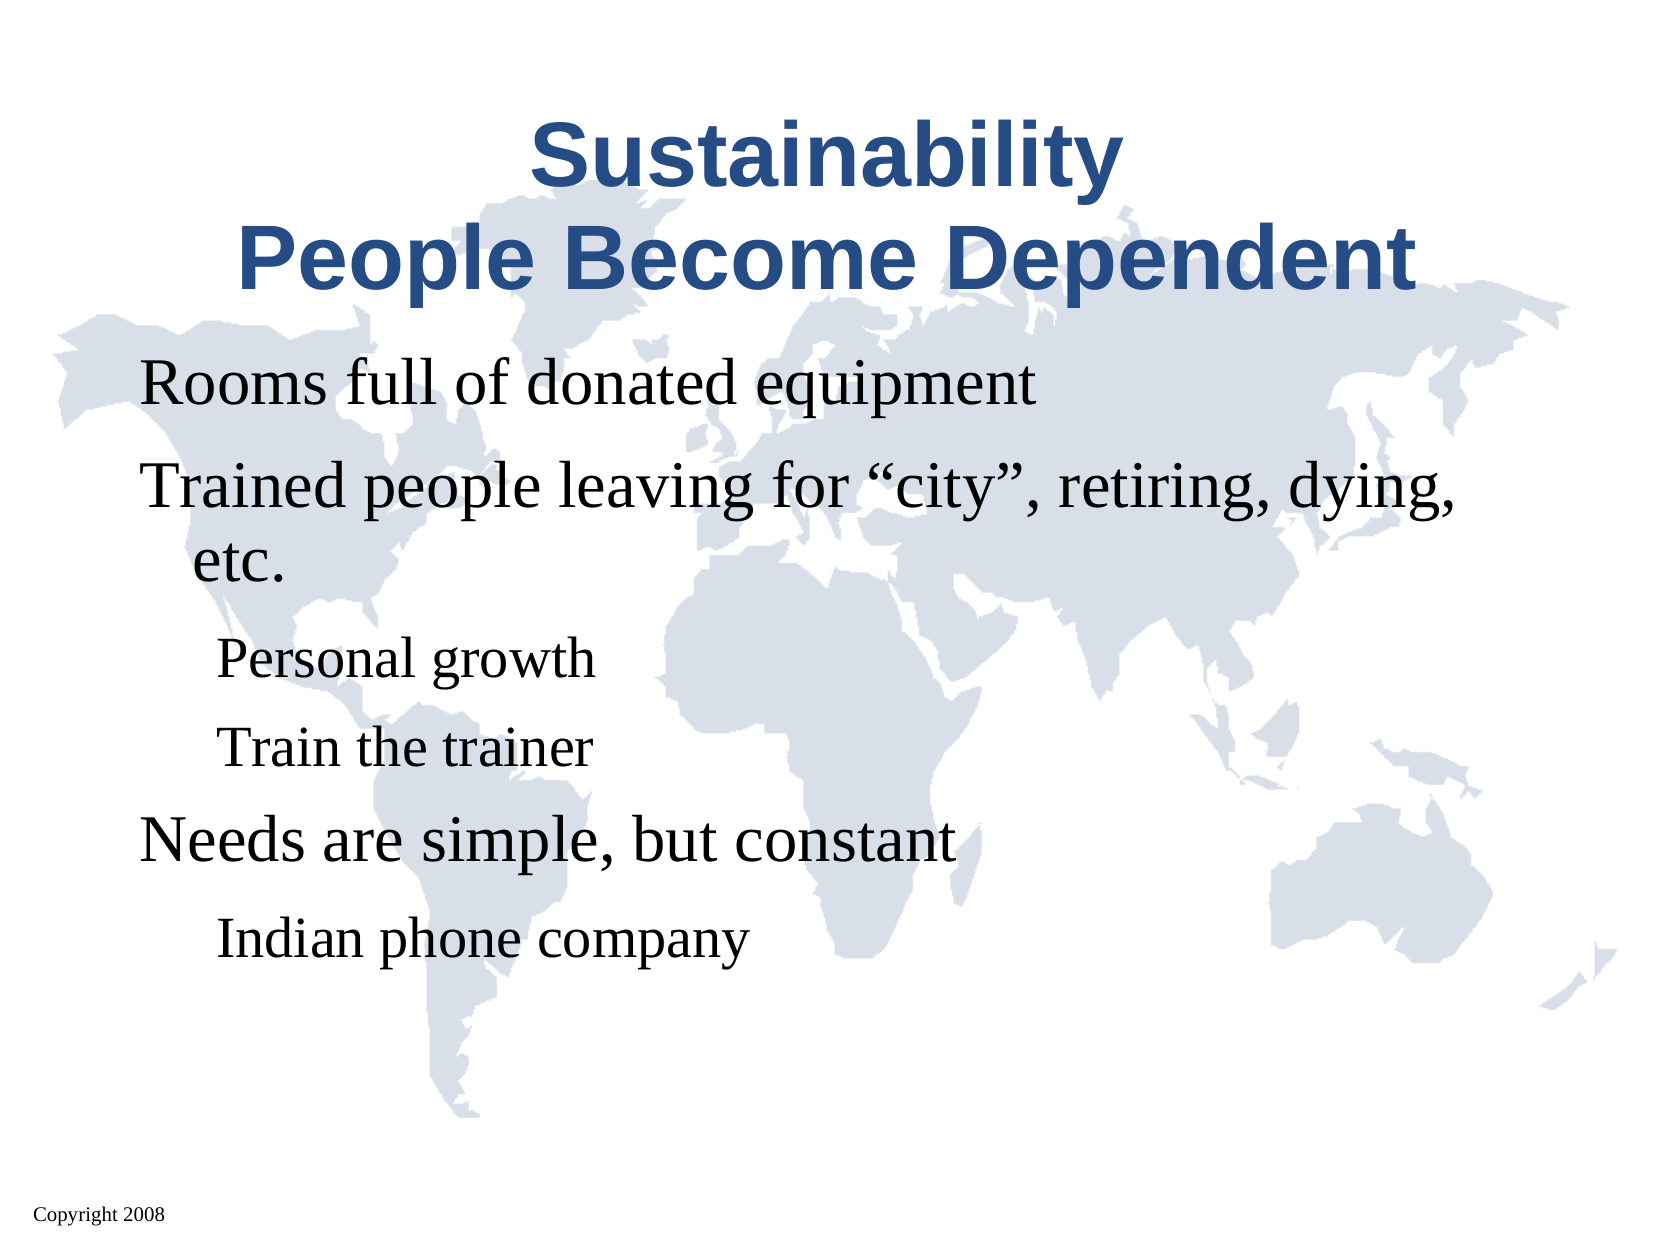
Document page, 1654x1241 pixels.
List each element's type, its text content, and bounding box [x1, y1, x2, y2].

list Rooms full of donated equipment Trained people leaving for “city”, retiring, dying, etc. Personal growth Train the trainer Needs are simple, but constant Indian phone company [121, 344, 1534, 1127]
title Sustainability People Become Dependent [121, 99, 1534, 314]
picture [28, 99, 1645, 1154]
